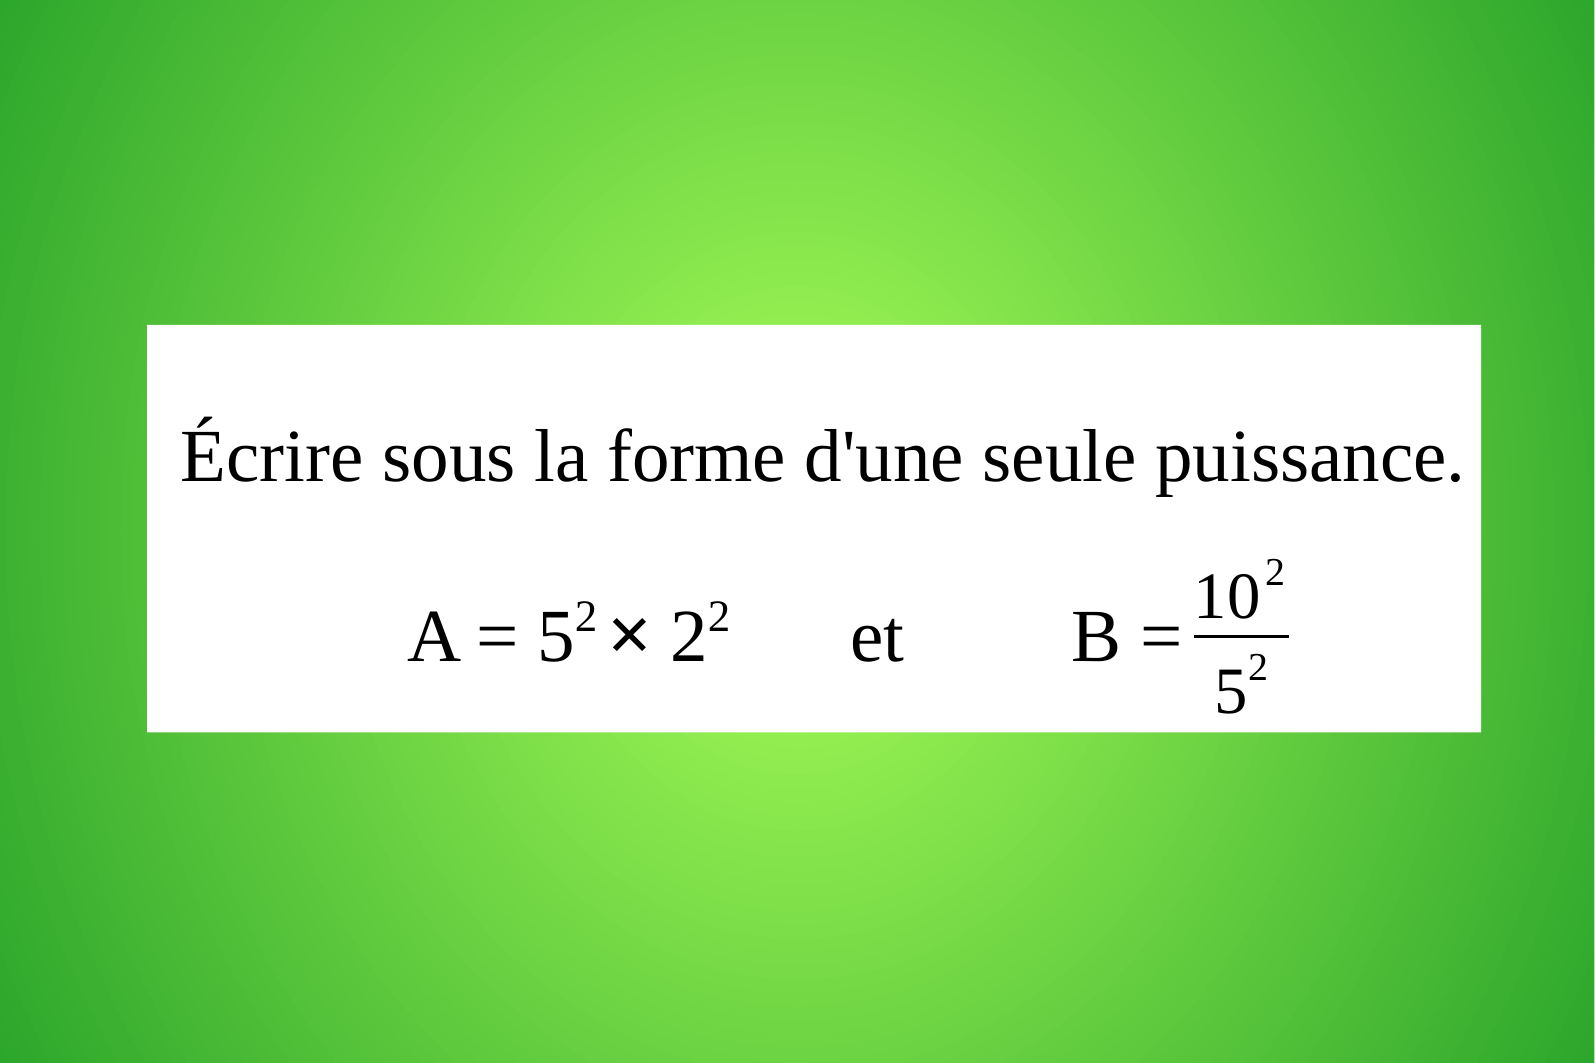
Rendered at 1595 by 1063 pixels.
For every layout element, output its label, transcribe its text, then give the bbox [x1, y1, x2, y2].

picture [0, 0, 1595, 1063]
chart [1173, 547, 1307, 728]
text_box Écrire sous la forme d'une seule puissance. A = 52 × 22 et B = [147, 324, 1482, 733]
